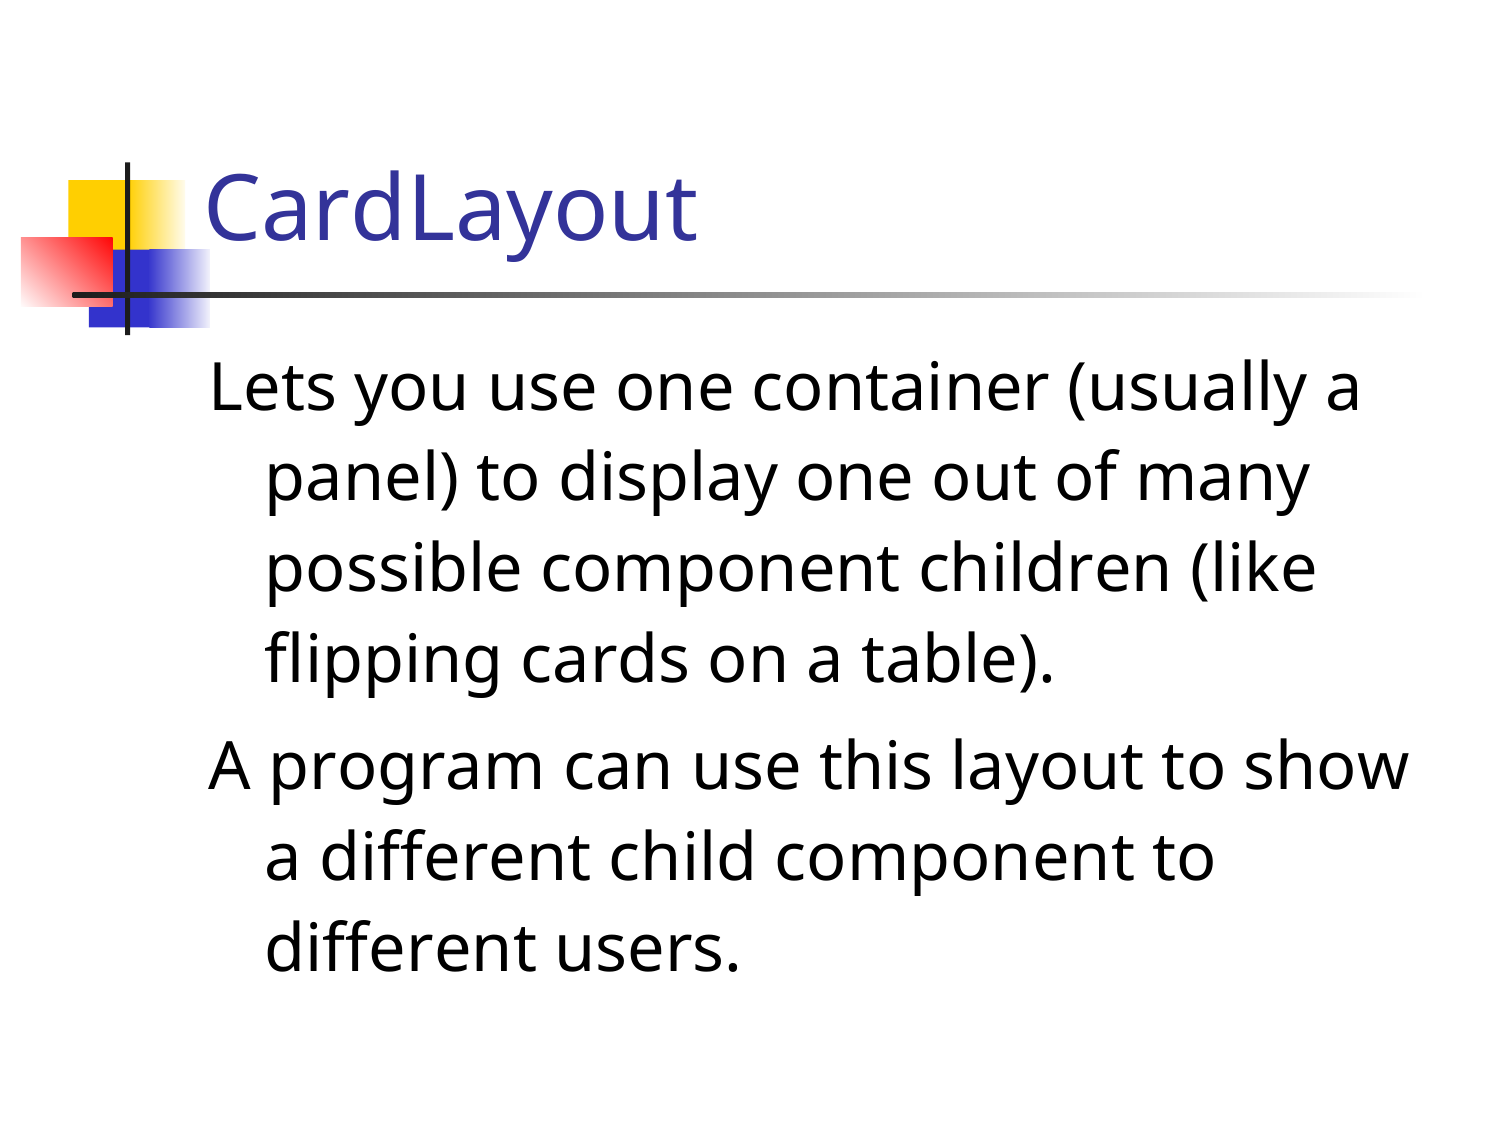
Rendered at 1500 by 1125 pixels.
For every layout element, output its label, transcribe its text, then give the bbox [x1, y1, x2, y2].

title CardLayout [188, 35, 1468, 276]
list Lets you use one container (usually a panel) to display one out of many possible component children (like flipping cards on a table). A program can use this layout to show a different child component to different users. [193, 331, 1469, 1007]
